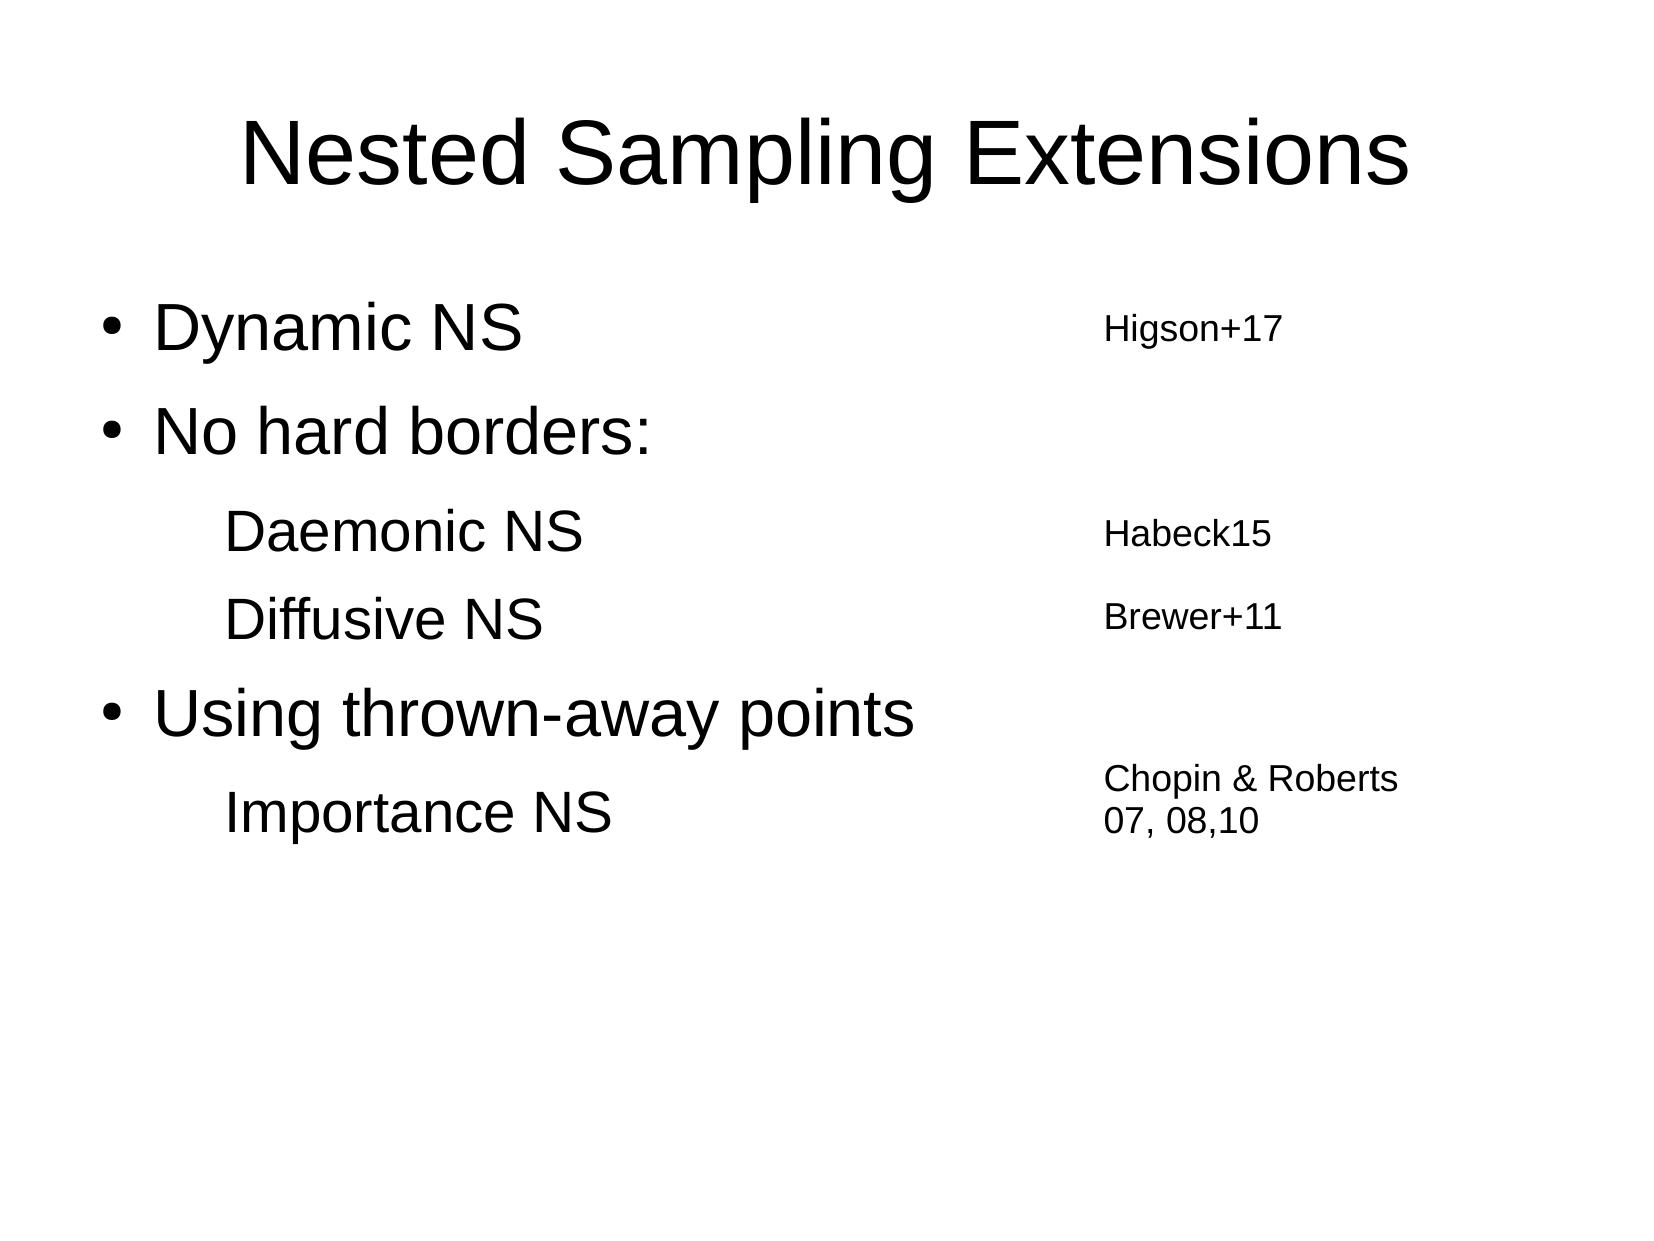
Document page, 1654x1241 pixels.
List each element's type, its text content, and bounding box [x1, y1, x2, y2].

text_box Higson+17 [1088, 300, 1389, 357]
list Dynamic NS No hard borders: Daemonic NS Diffusive NS Using thrown-away points Importance NS [82, 290, 1571, 1010]
text_box Chopin & Roberts 07, 08,10 [1088, 750, 1464, 901]
text_box Habeck15 [1088, 505, 1352, 563]
title Nested Sampling Extensions [82, 49, 1571, 257]
text_box Brewer+11 [1088, 587, 1352, 645]
